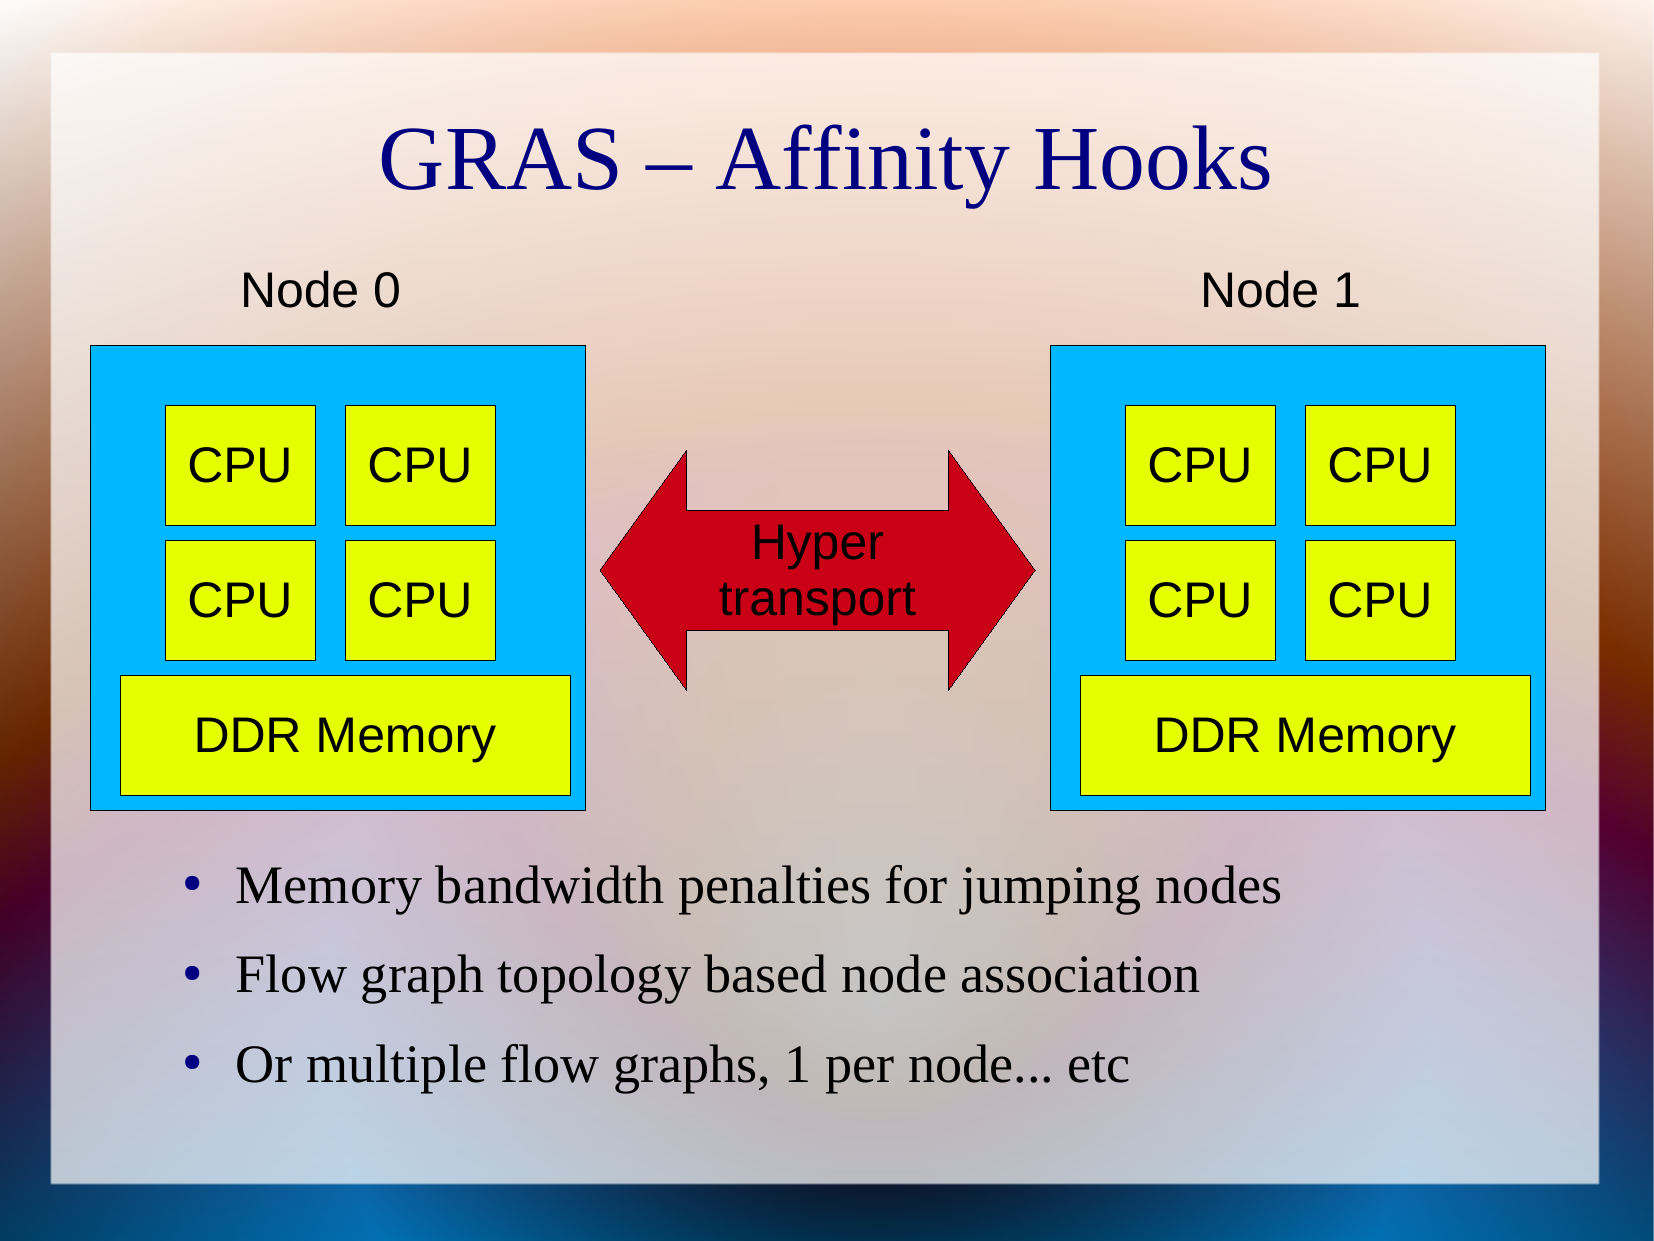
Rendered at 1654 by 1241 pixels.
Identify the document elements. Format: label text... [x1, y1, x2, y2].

title GRAS – Affinity Hooks [82, 55, 1571, 263]
text_box CPU [1305, 405, 1456, 526]
text_box Node 0 [240, 262, 451, 319]
text_box CPU [165, 540, 316, 661]
text_box CPU [345, 540, 496, 661]
text_box [1050, 345, 1546, 811]
text_box CPU [1305, 540, 1456, 661]
text_box DDR Memory [1080, 675, 1531, 796]
text_box CPU [165, 405, 316, 526]
text_box CPU [1125, 405, 1276, 526]
text_box [90, 345, 586, 811]
text_box Node 1 [1200, 262, 1411, 319]
list Memory bandwidth penalties for jumping nodes Flow graph topology based node association Or multiple flow graphs, 1 per node... etc [165, 855, 1501, 1095]
text_box DDR Memory [120, 675, 571, 796]
text_box Hyper transport [600, 450, 1036, 691]
text_box CPU [345, 405, 496, 526]
text_box CPU [1125, 540, 1276, 661]
picture [0, 0, 1654, 1241]
